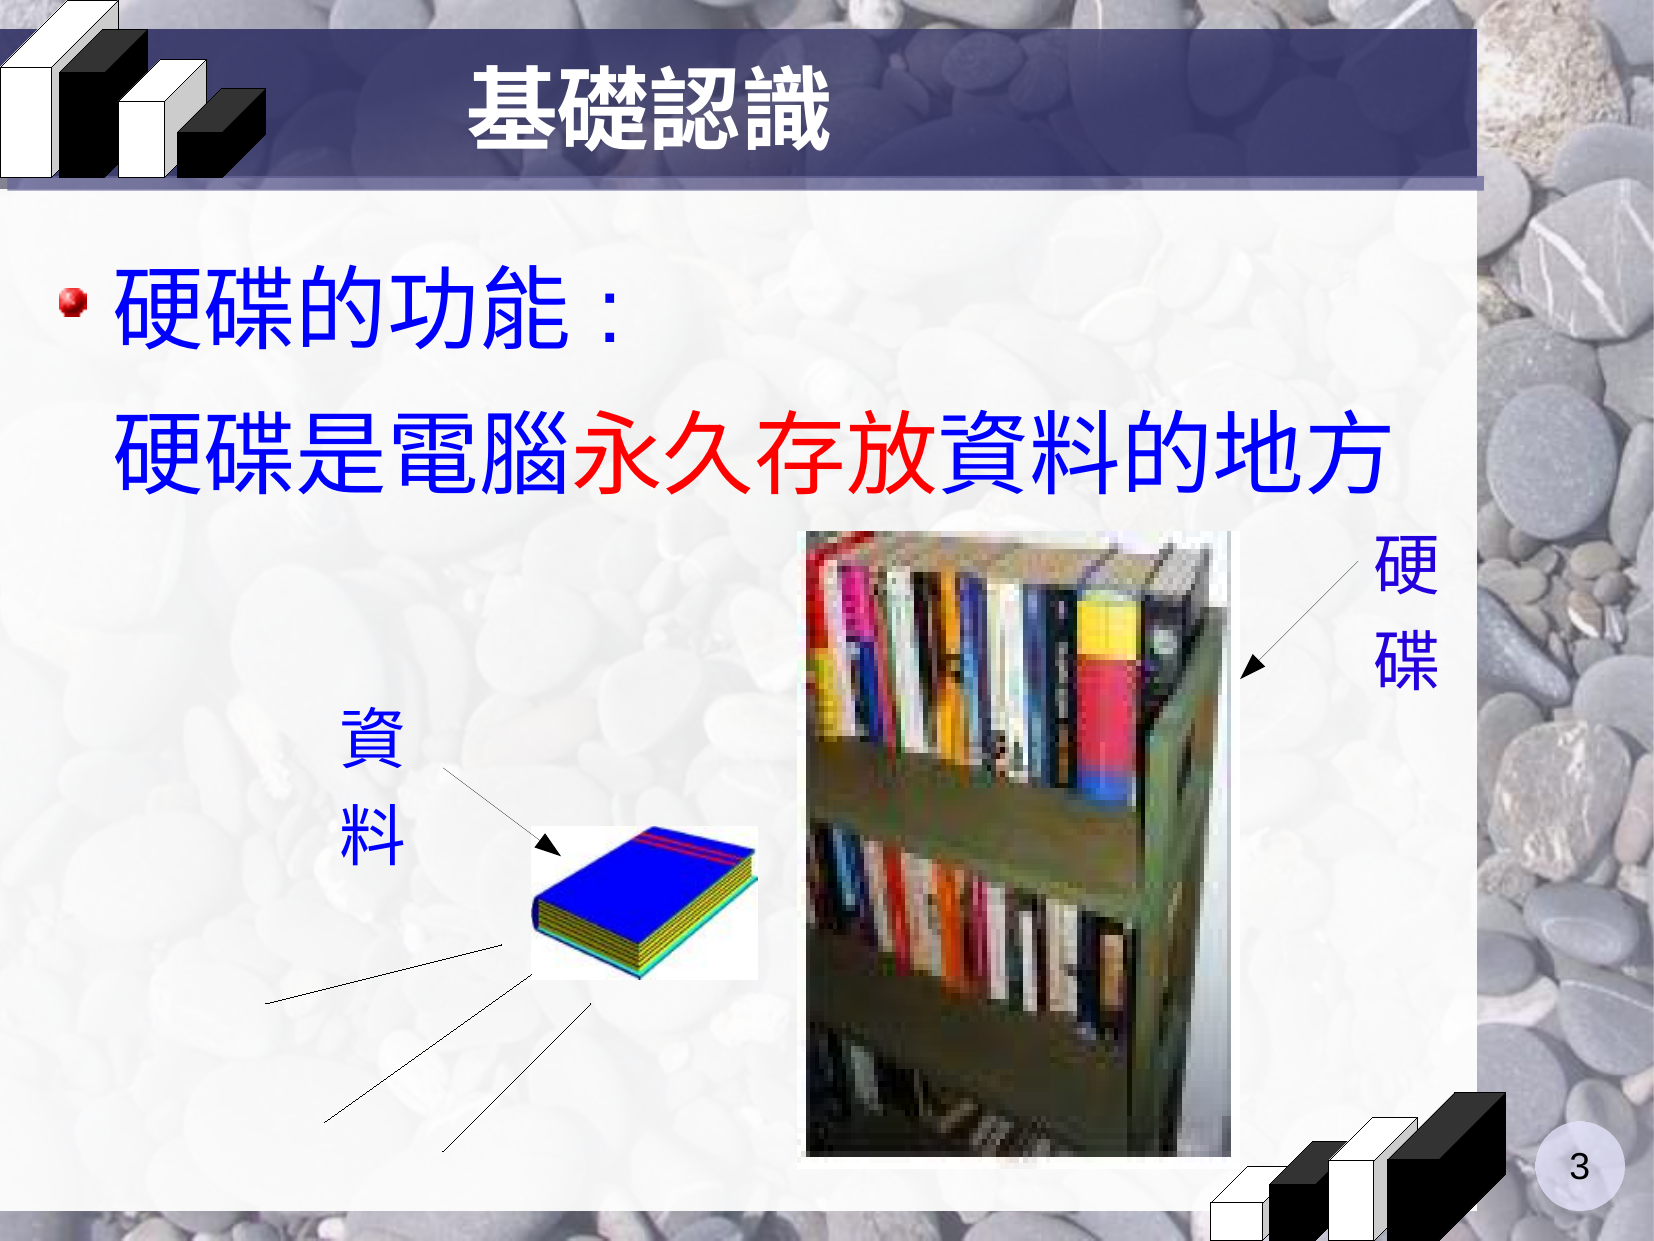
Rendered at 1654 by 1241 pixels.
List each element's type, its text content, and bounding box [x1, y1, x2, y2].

picture [531, 826, 758, 980]
text_box 硬碟 [1358, 504, 1447, 680]
picture [797, 531, 1241, 1169]
text_box 資料 [324, 679, 473, 854]
title 基礎認識 [0, 45, 1359, 296]
list 硬碟的功能: 硬碟是電腦永久存放資料的地方 [59, 236, 1418, 1182]
